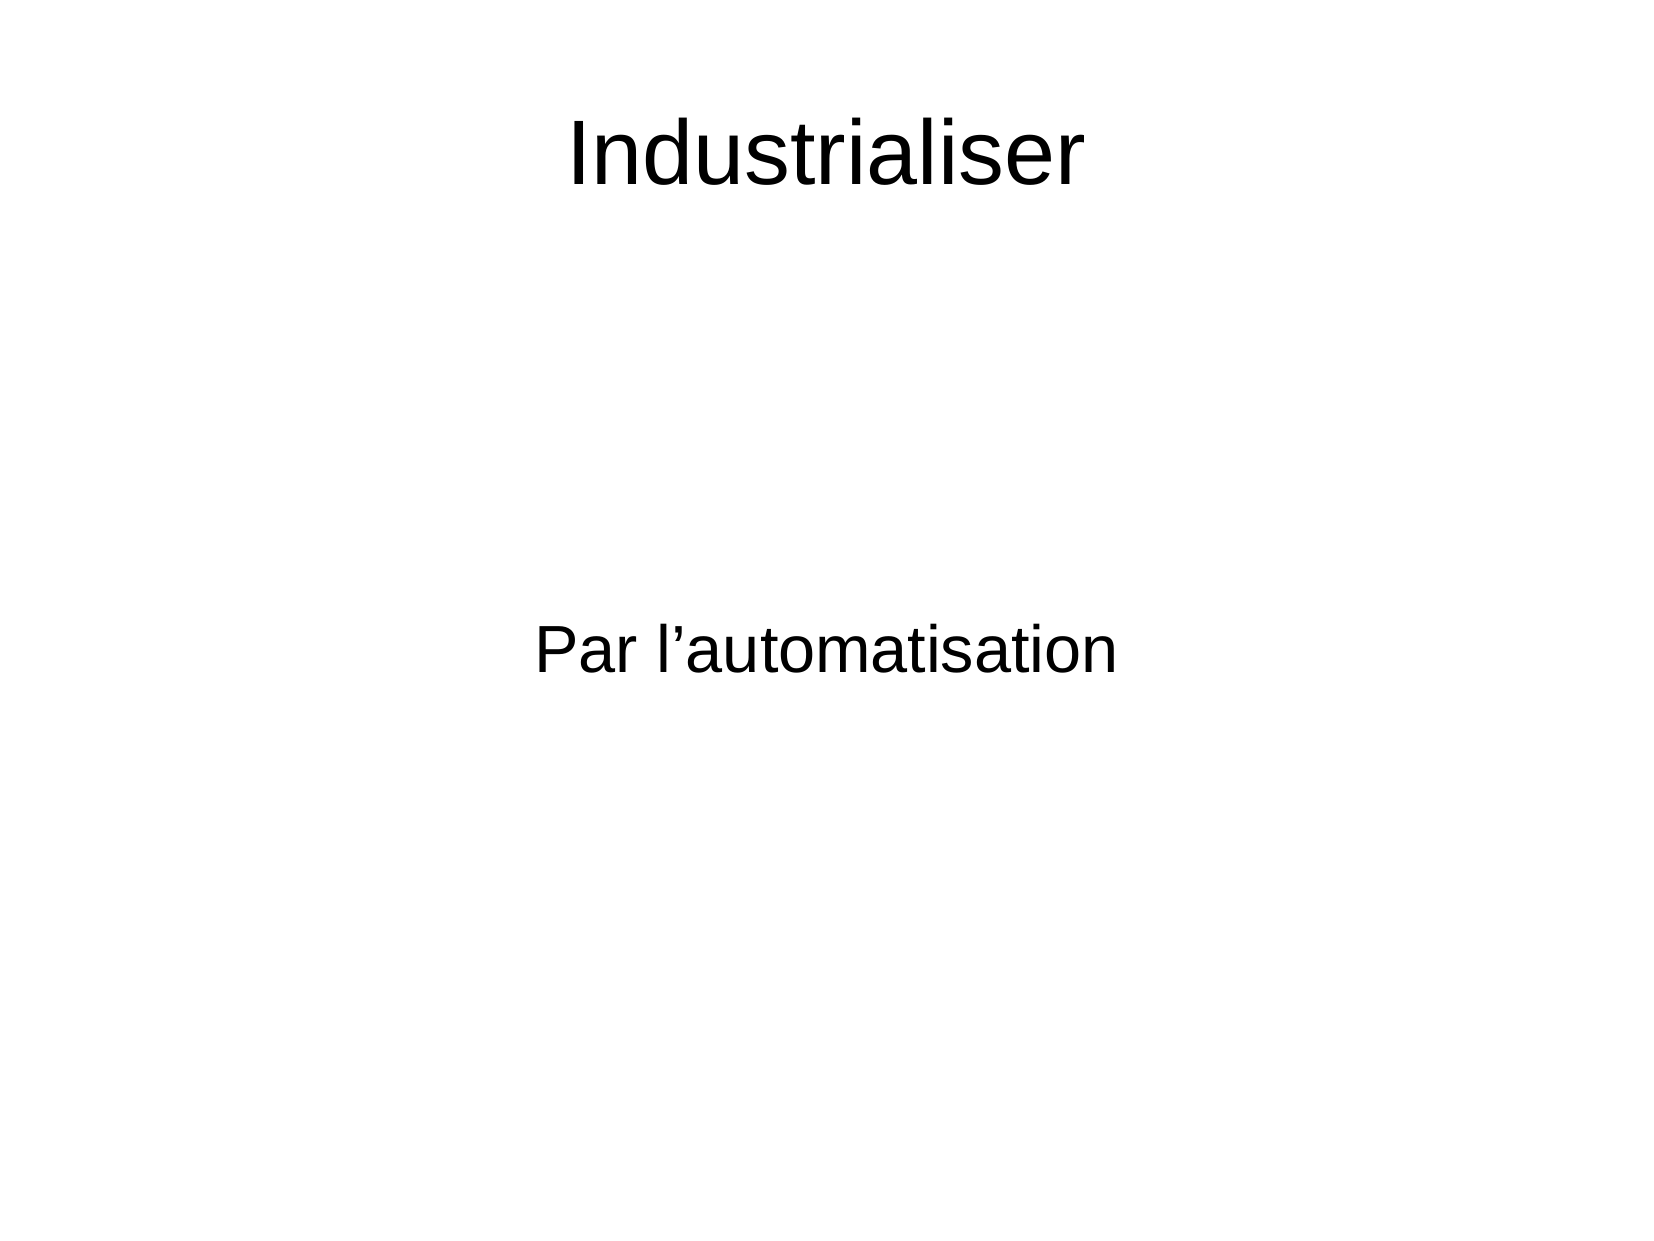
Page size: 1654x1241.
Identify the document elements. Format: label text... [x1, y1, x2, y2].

subtitle Par l’automatisation [82, 290, 1571, 1010]
title Industrialiser [82, 49, 1571, 257]
